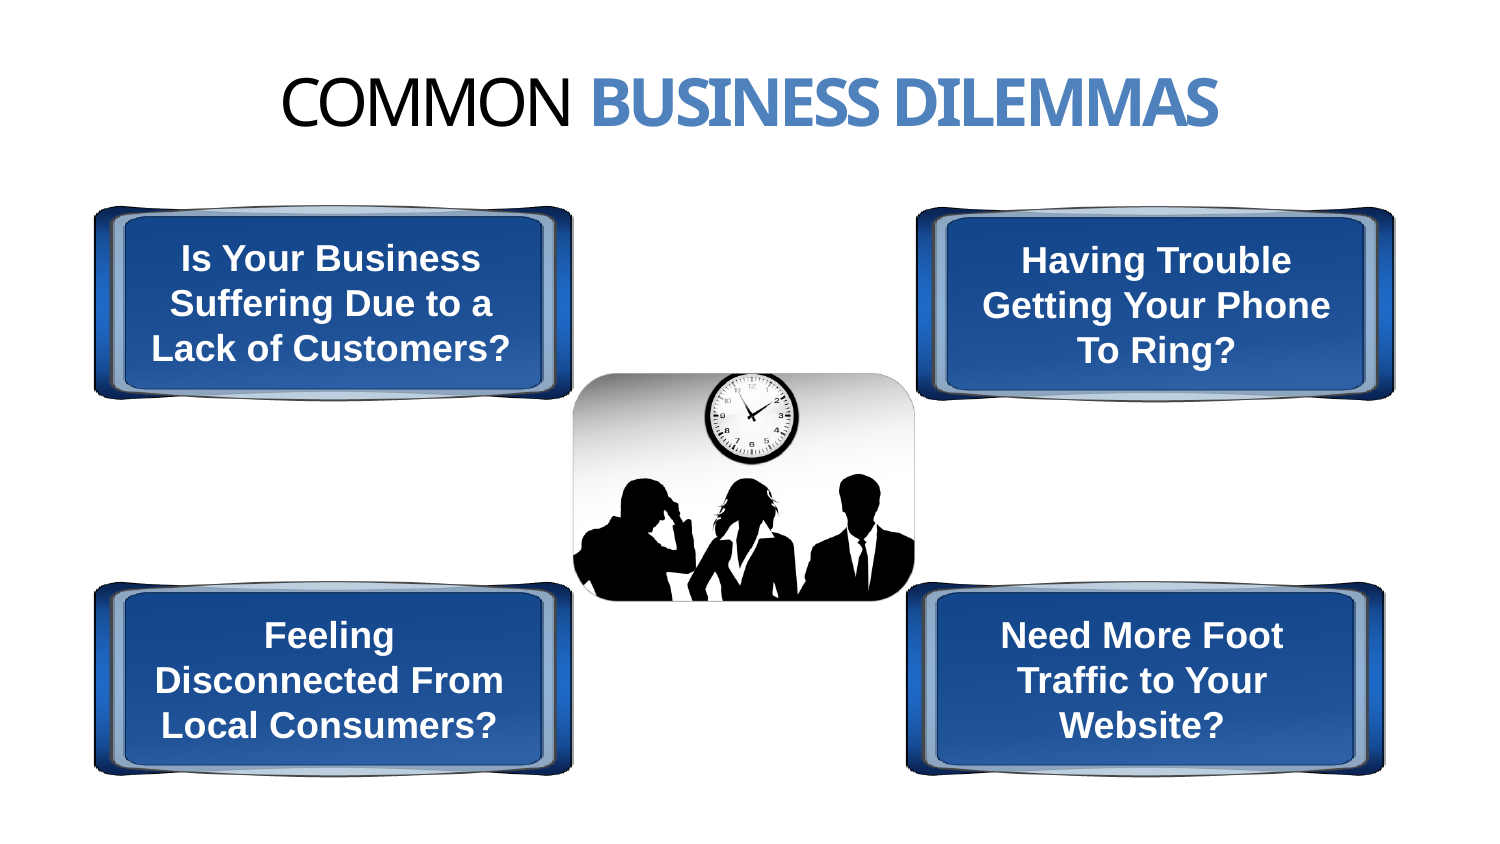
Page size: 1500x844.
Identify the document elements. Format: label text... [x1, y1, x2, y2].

text_box Feeling Disconnected From Local Consumers? [135, 603, 524, 755]
text_box Is Your Business Suffering Due to a Lack of Customers? [131, 226, 532, 378]
text_box Having Trouble Getting Your Phone To Ring? [963, 228, 1351, 380]
picture [53, 195, 1432, 785]
text_box COMMON BUSINESS DILEMMAS [0, 54, 1500, 130]
text_box Need More Foot Traffic to Your Website? [948, 603, 1336, 755]
